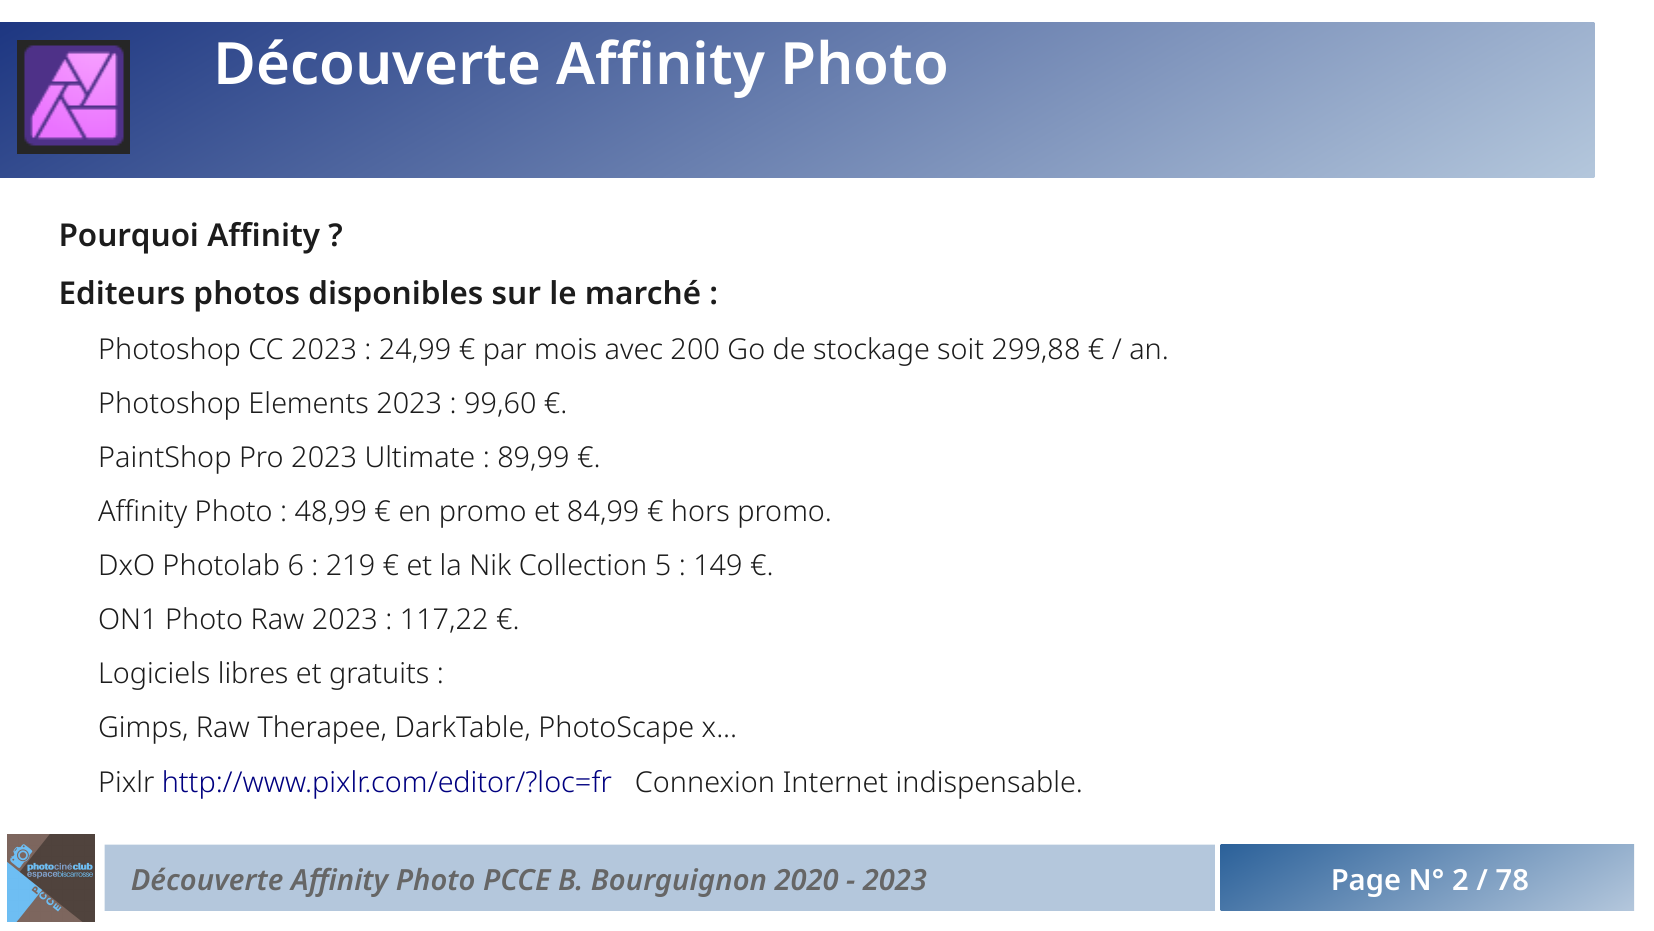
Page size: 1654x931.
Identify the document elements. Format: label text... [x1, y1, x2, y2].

list Pourquoi Affinity ? Editeurs photos disponibles sur le marché : Photoshop CC 2023 : 24,99 € par mois avec 200 Go de stockage soit 299,88 € / an. Photoshop Elements 2023 : 99,60 €. PaintShop Pro 2023 Ultimate : 89,99 €. Affinity Photo : 48,99 € en promo et 84,99 € hors promo. DxO Photolab 6 : 219 € et la Nik Collection 5 : 149 €. ON1 Photo Raw 2023 : 117,22 €. Logiciels libres et gratuits : Gimps, Raw Therapee, DarkTable, PhotoScape x... Pixlr http://www.pixlr.com/editor/?loc=fr Connexion Internet indispensable. [58, 212, 1536, 804]
picture [17, 40, 130, 154]
picture [7, 834, 95, 922]
